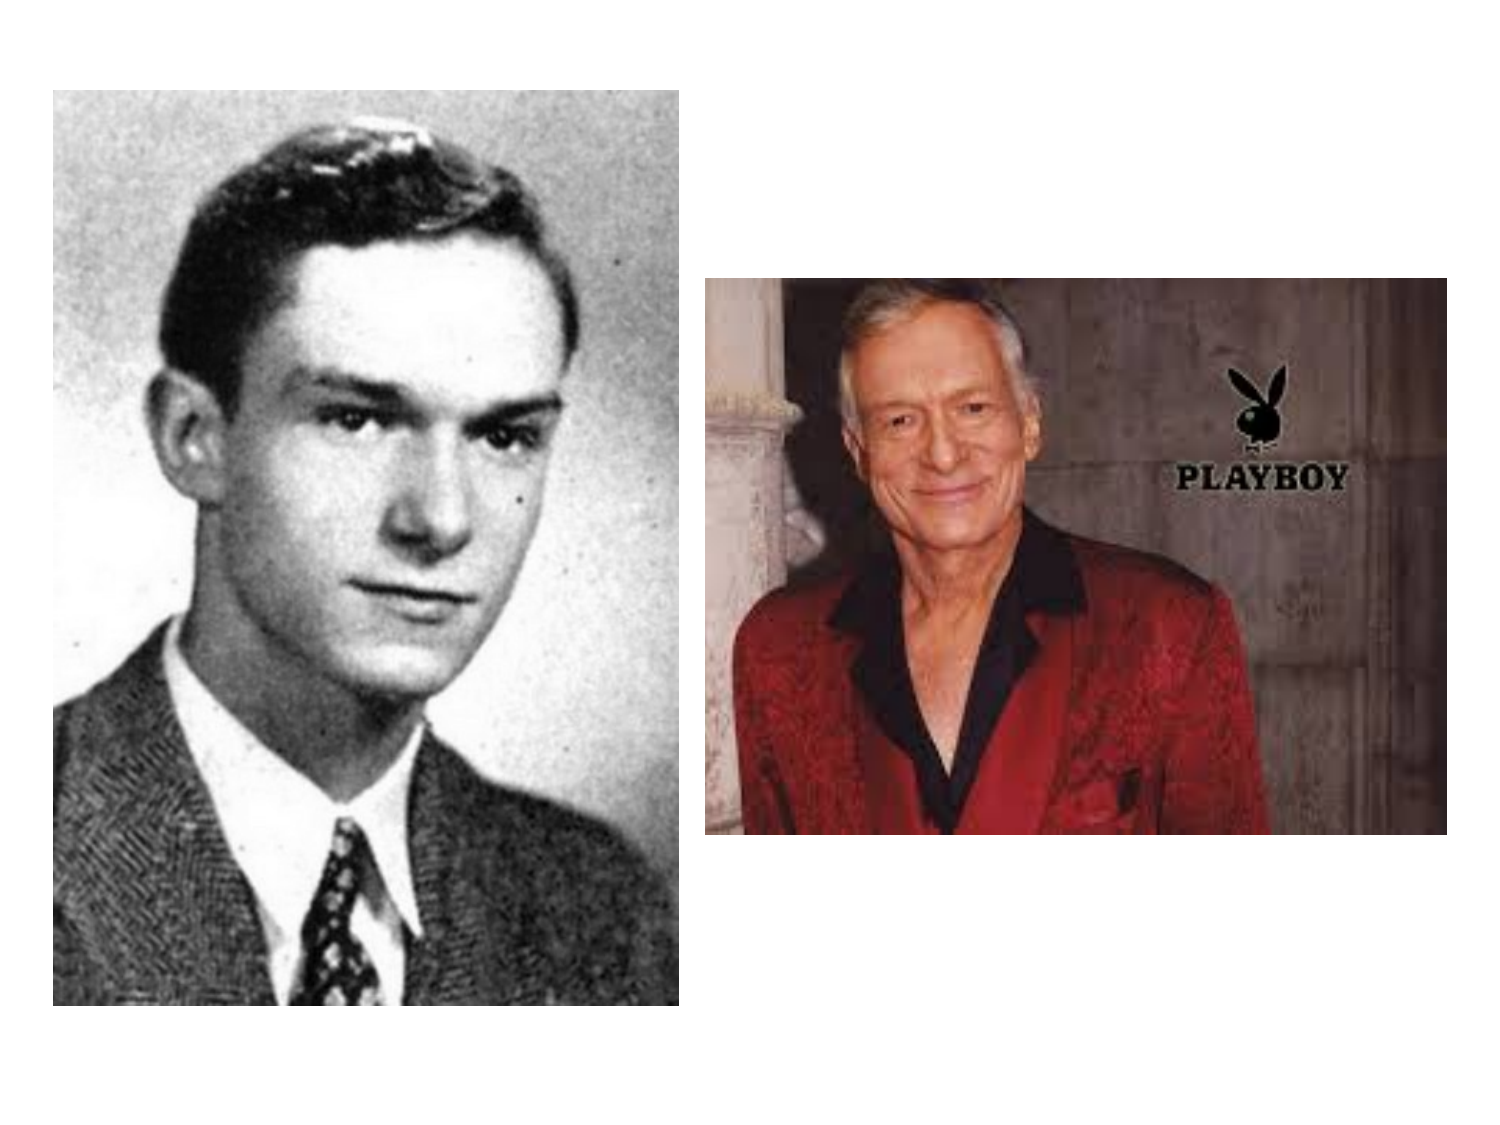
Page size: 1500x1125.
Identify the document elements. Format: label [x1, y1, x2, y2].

picture [53, 90, 679, 1006]
picture [705, 278, 1447, 835]
